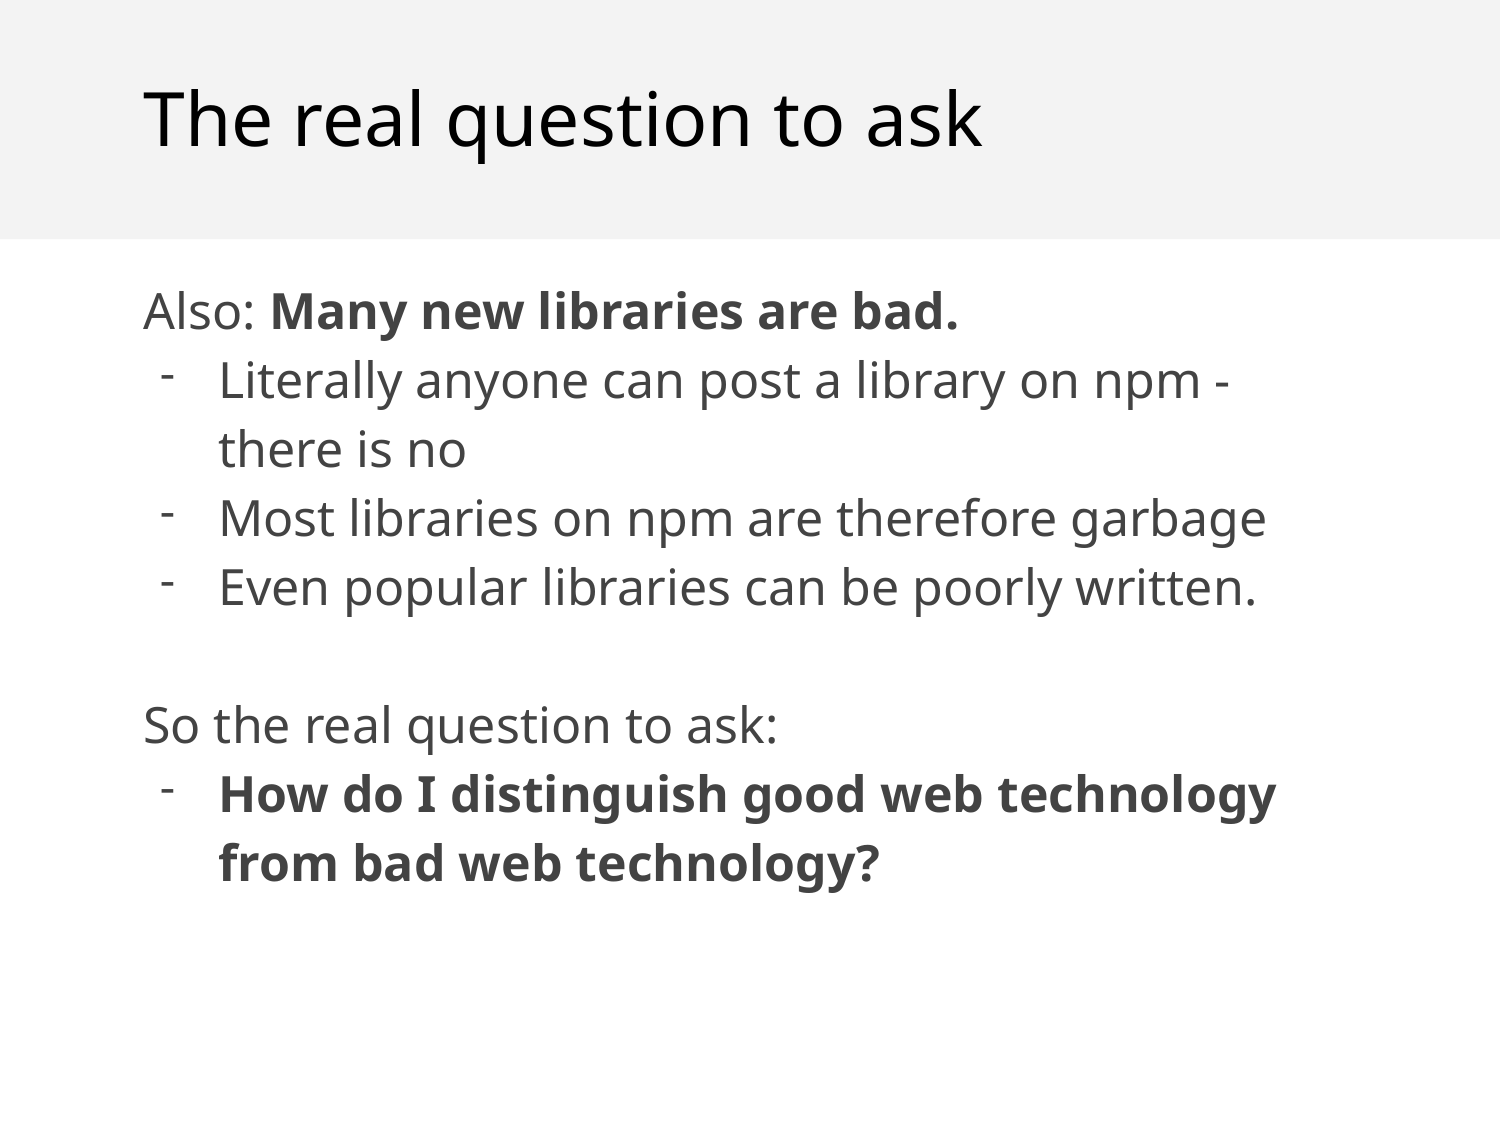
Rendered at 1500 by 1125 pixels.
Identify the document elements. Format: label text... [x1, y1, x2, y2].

list Also: Many new libraries are bad. Literally anyone can post a library on npm - there is no Most libraries on npm are therefore garbage Even popular libraries can be poorly written. So the real question to ask: How do I distinguish good web technology from bad web technology? [128, 255, 1372, 1083]
title The real question to ask [128, 56, 1372, 183]
